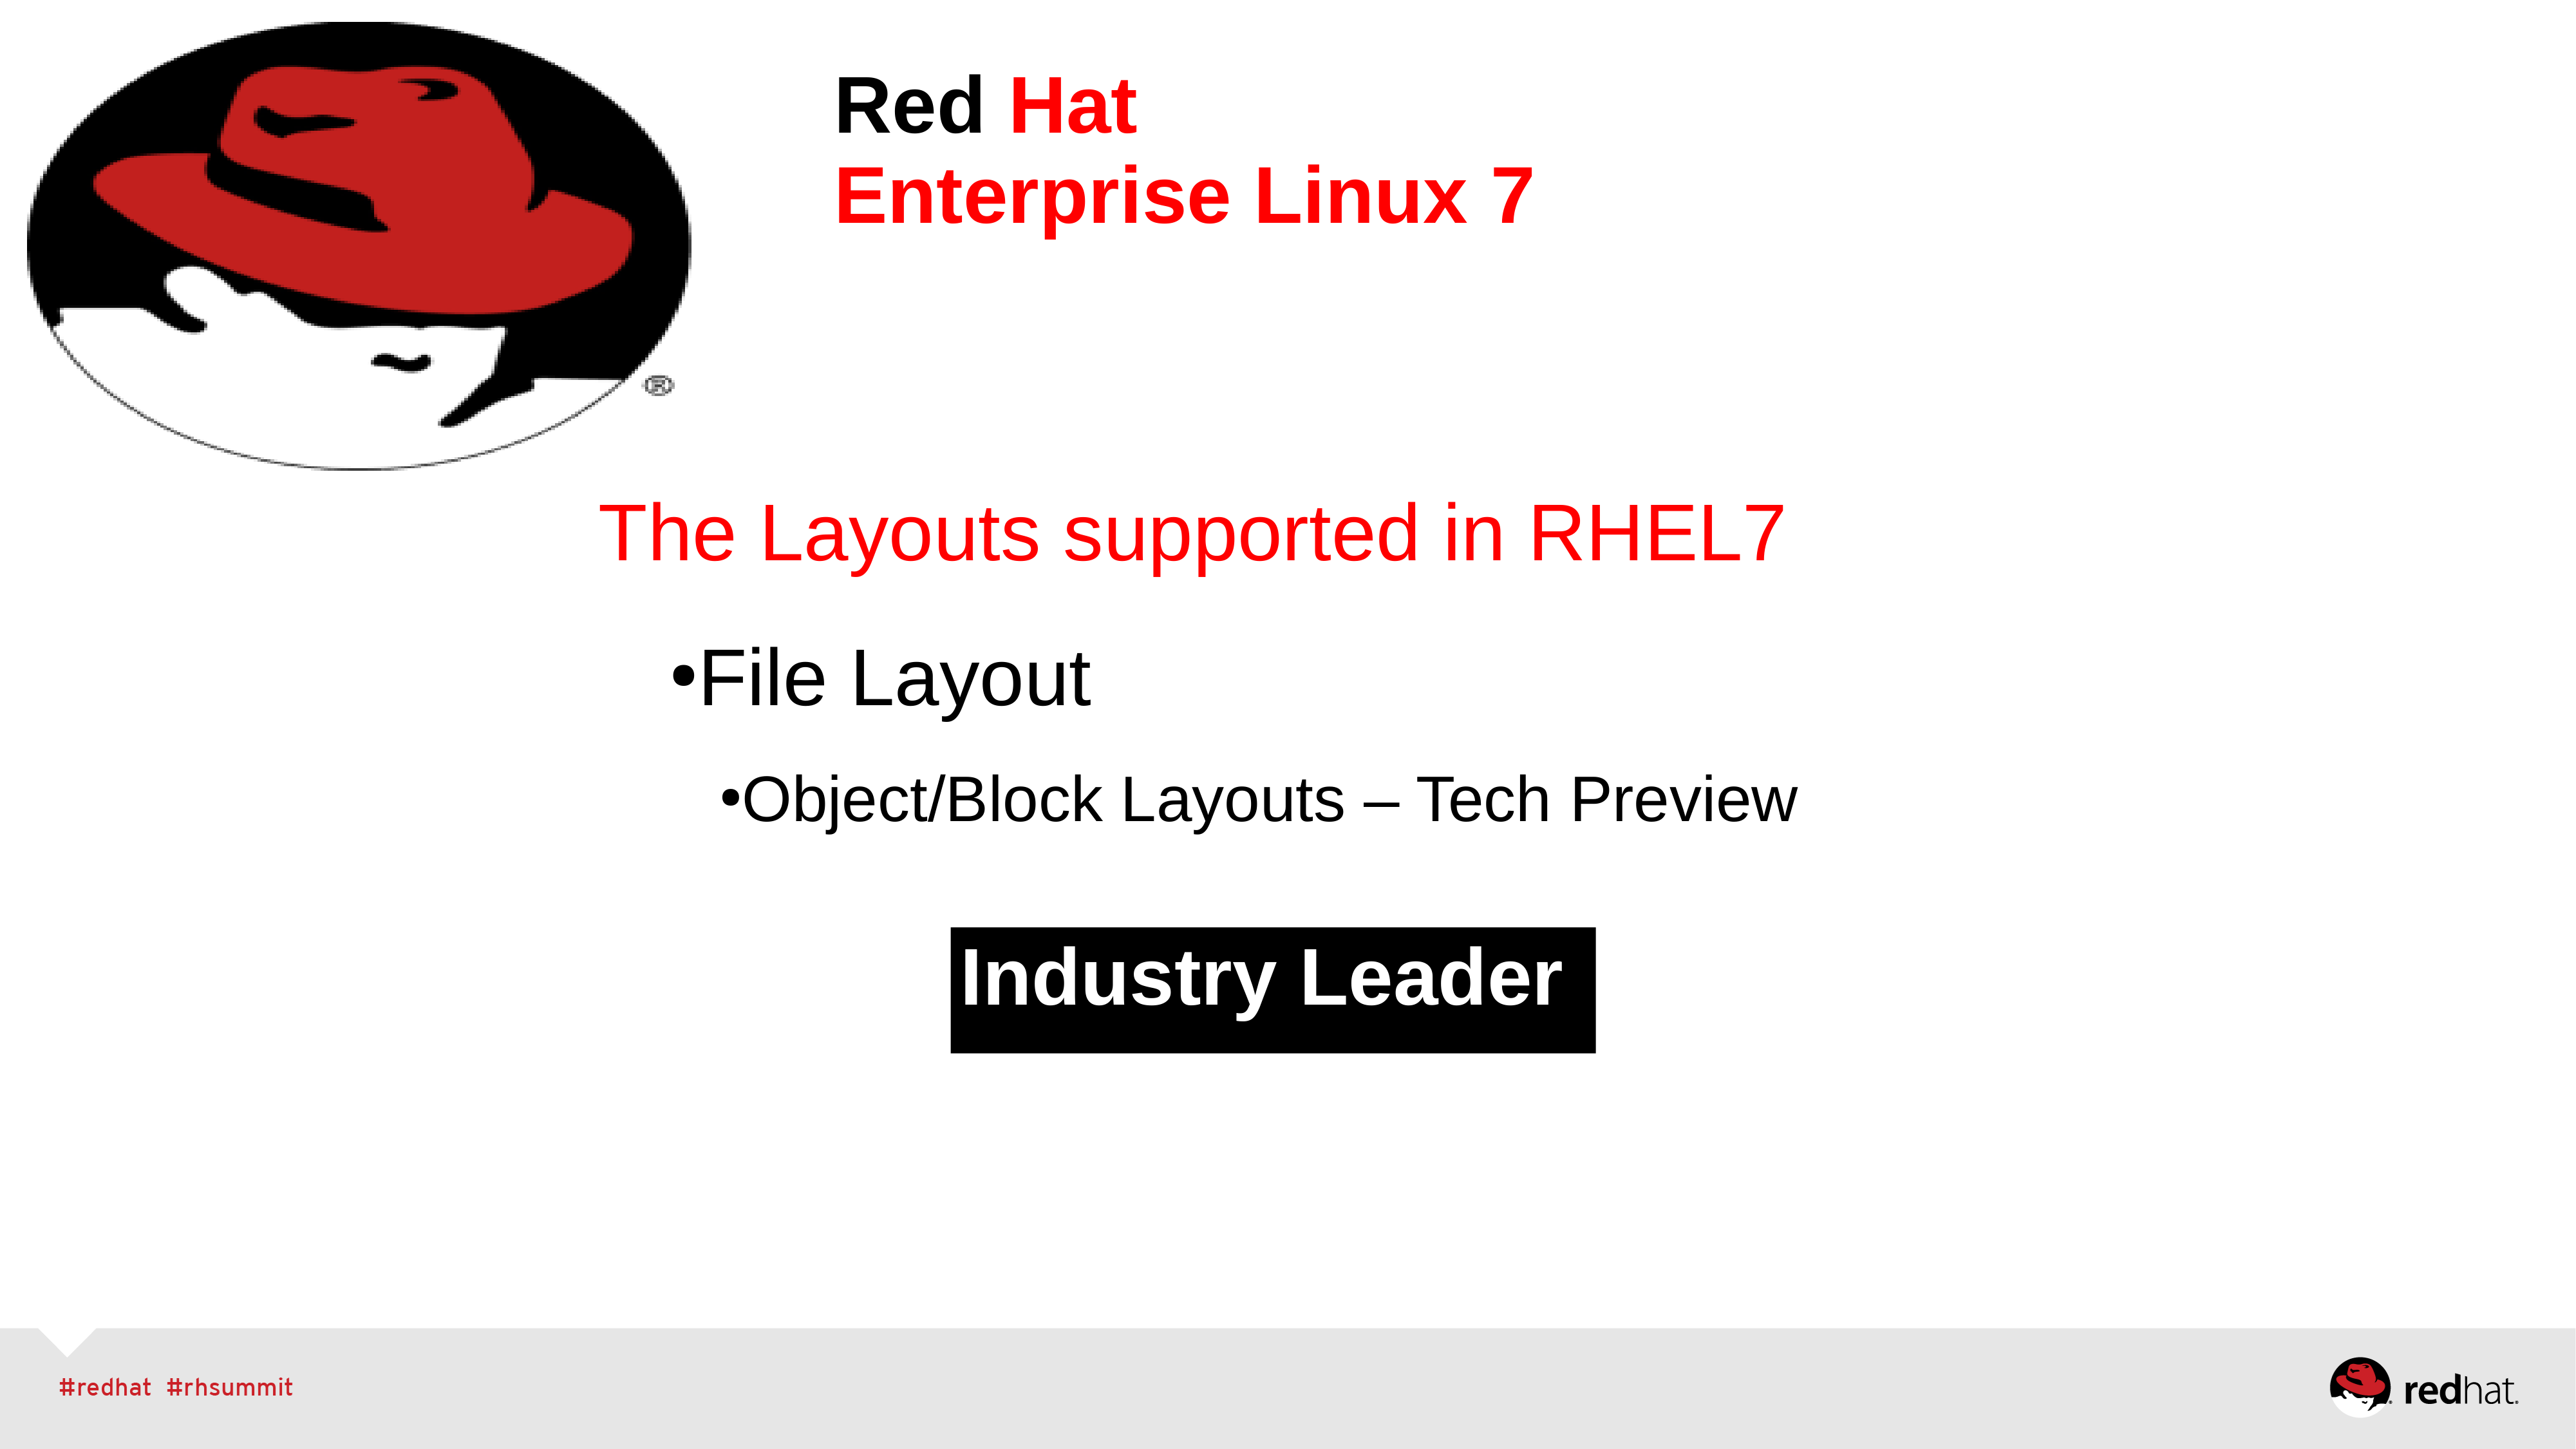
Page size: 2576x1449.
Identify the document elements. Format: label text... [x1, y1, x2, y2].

text_box Industry Leader [950, 927, 1596, 1054]
text_box Red Hat Enterprise Linux 7 [824, 55, 2454, 261]
picture [0, 0, 2576, 1449]
text_box File Layout [659, 628, 1845, 741]
text_box The Layouts supported in RHEL7 [589, 483, 1798, 583]
text_box Object/Block Layouts – Tech Preview [710, 758, 1837, 841]
